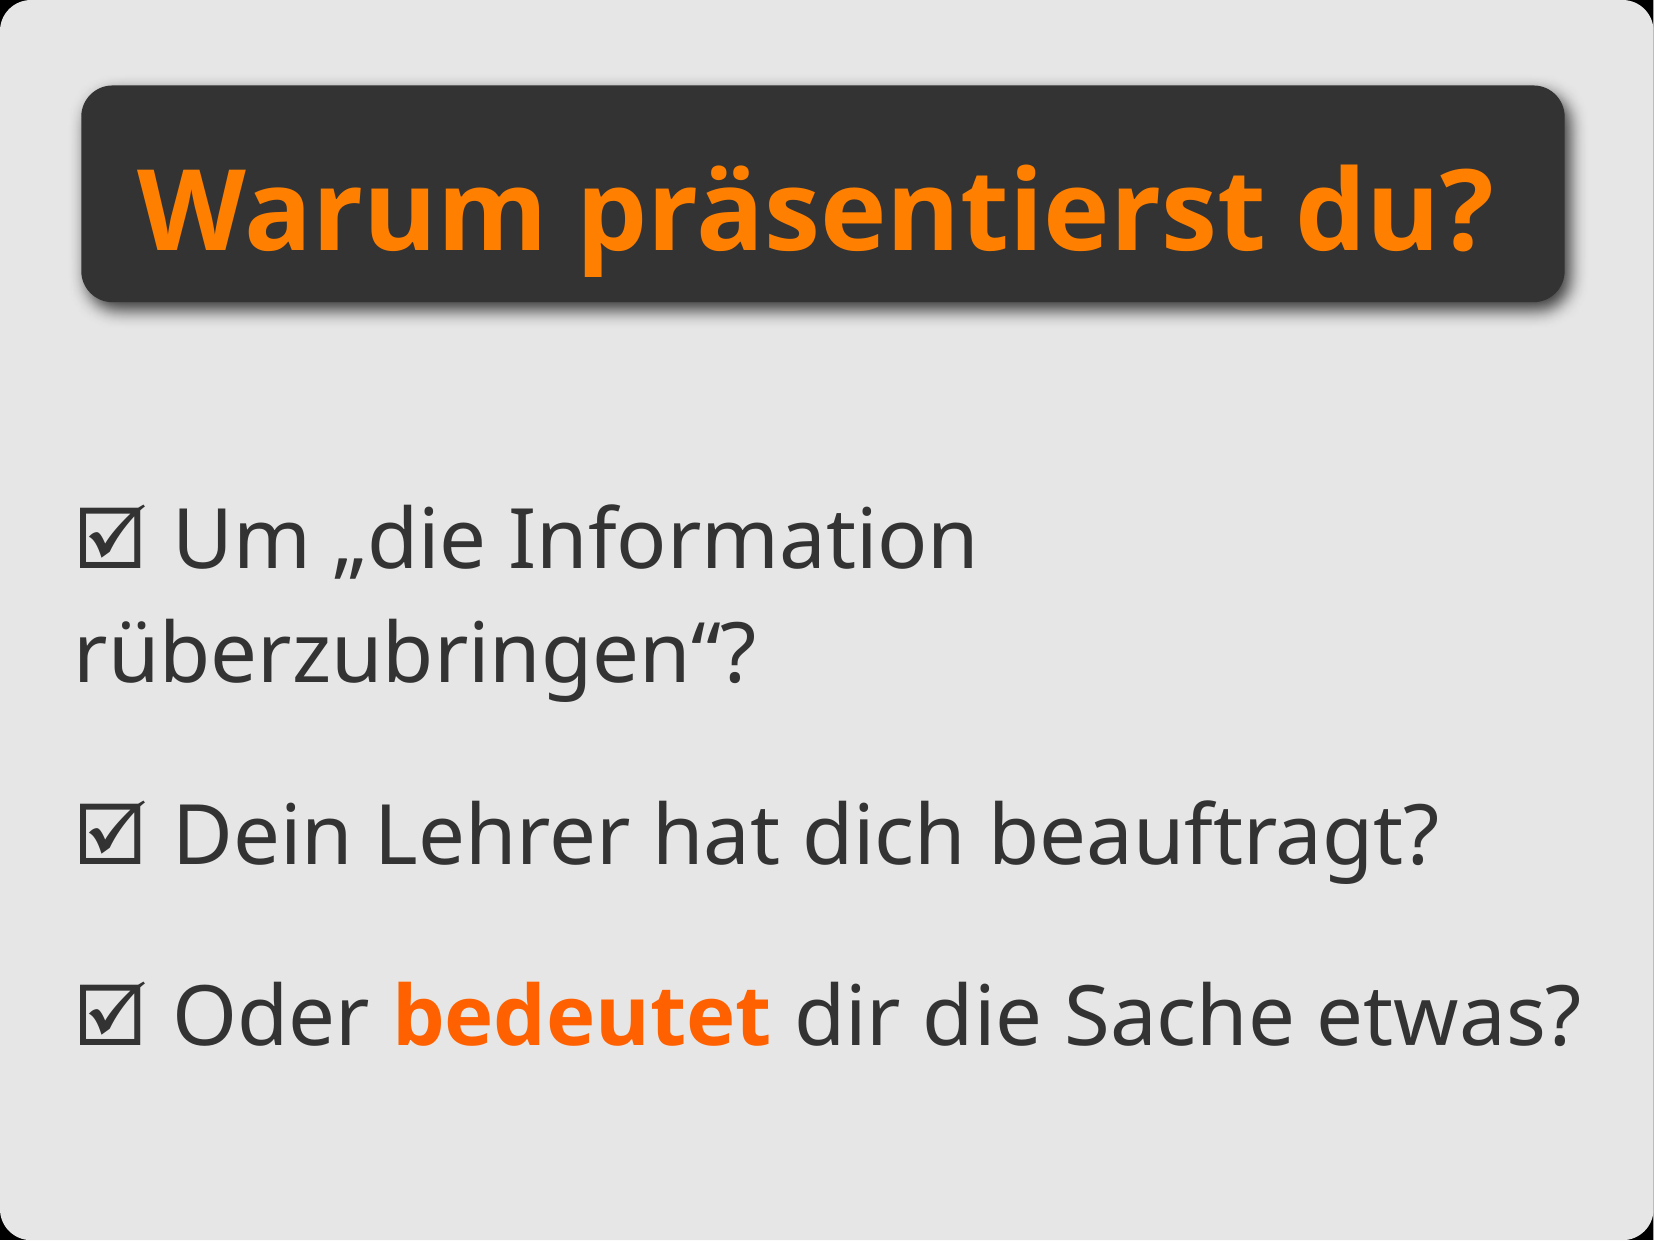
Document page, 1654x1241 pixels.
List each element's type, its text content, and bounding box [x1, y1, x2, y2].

text_box [0, 0, 1654, 1241]
picture [66, 72, 1592, 332]
text_box  Um „die Information rüberzubringen“?  Dein Lehrer hat dich beauftragt?  Oder bedeutet dir die Sache etwas? [59, 472, 1625, 975]
text_box Warum präsentierst du? [137, 129, 1506, 266]
